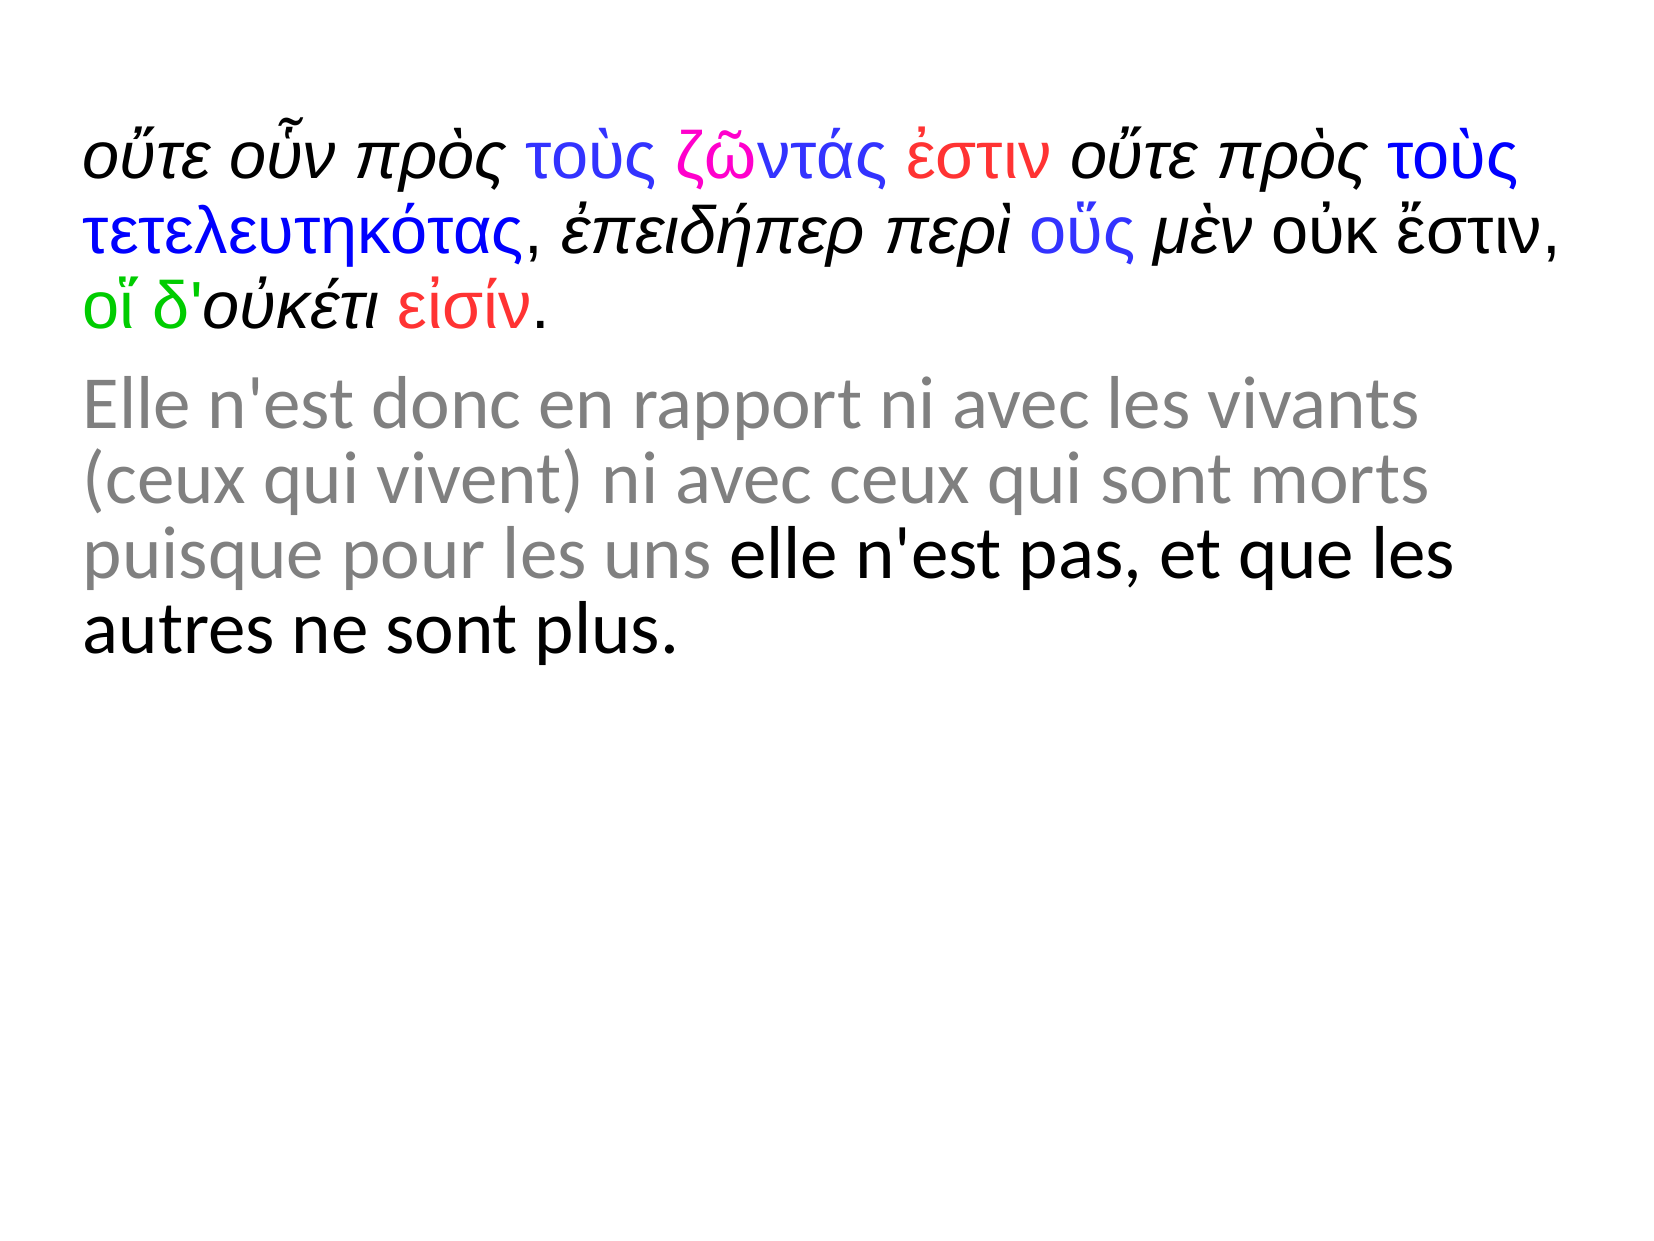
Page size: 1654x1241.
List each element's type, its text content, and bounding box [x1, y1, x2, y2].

list οὔτε οὗν πρὸς τοὺς ζῶντάς ἐστιν οὔτε πρὸς τοὺς τετελευτηκότας, ἐπειδήπερ περὶ οὕς μὲν οὐκ ἔστιν, οἵ δ'οὐκέτι εἰσίν. Elle n'est donc en rapport ni avec les vivants (ceux qui vivent) ni avec ceux qui sont morts puisque pour les uns elle n'est pas, et que les autres ne sont plus. [82, 118, 1571, 1121]
